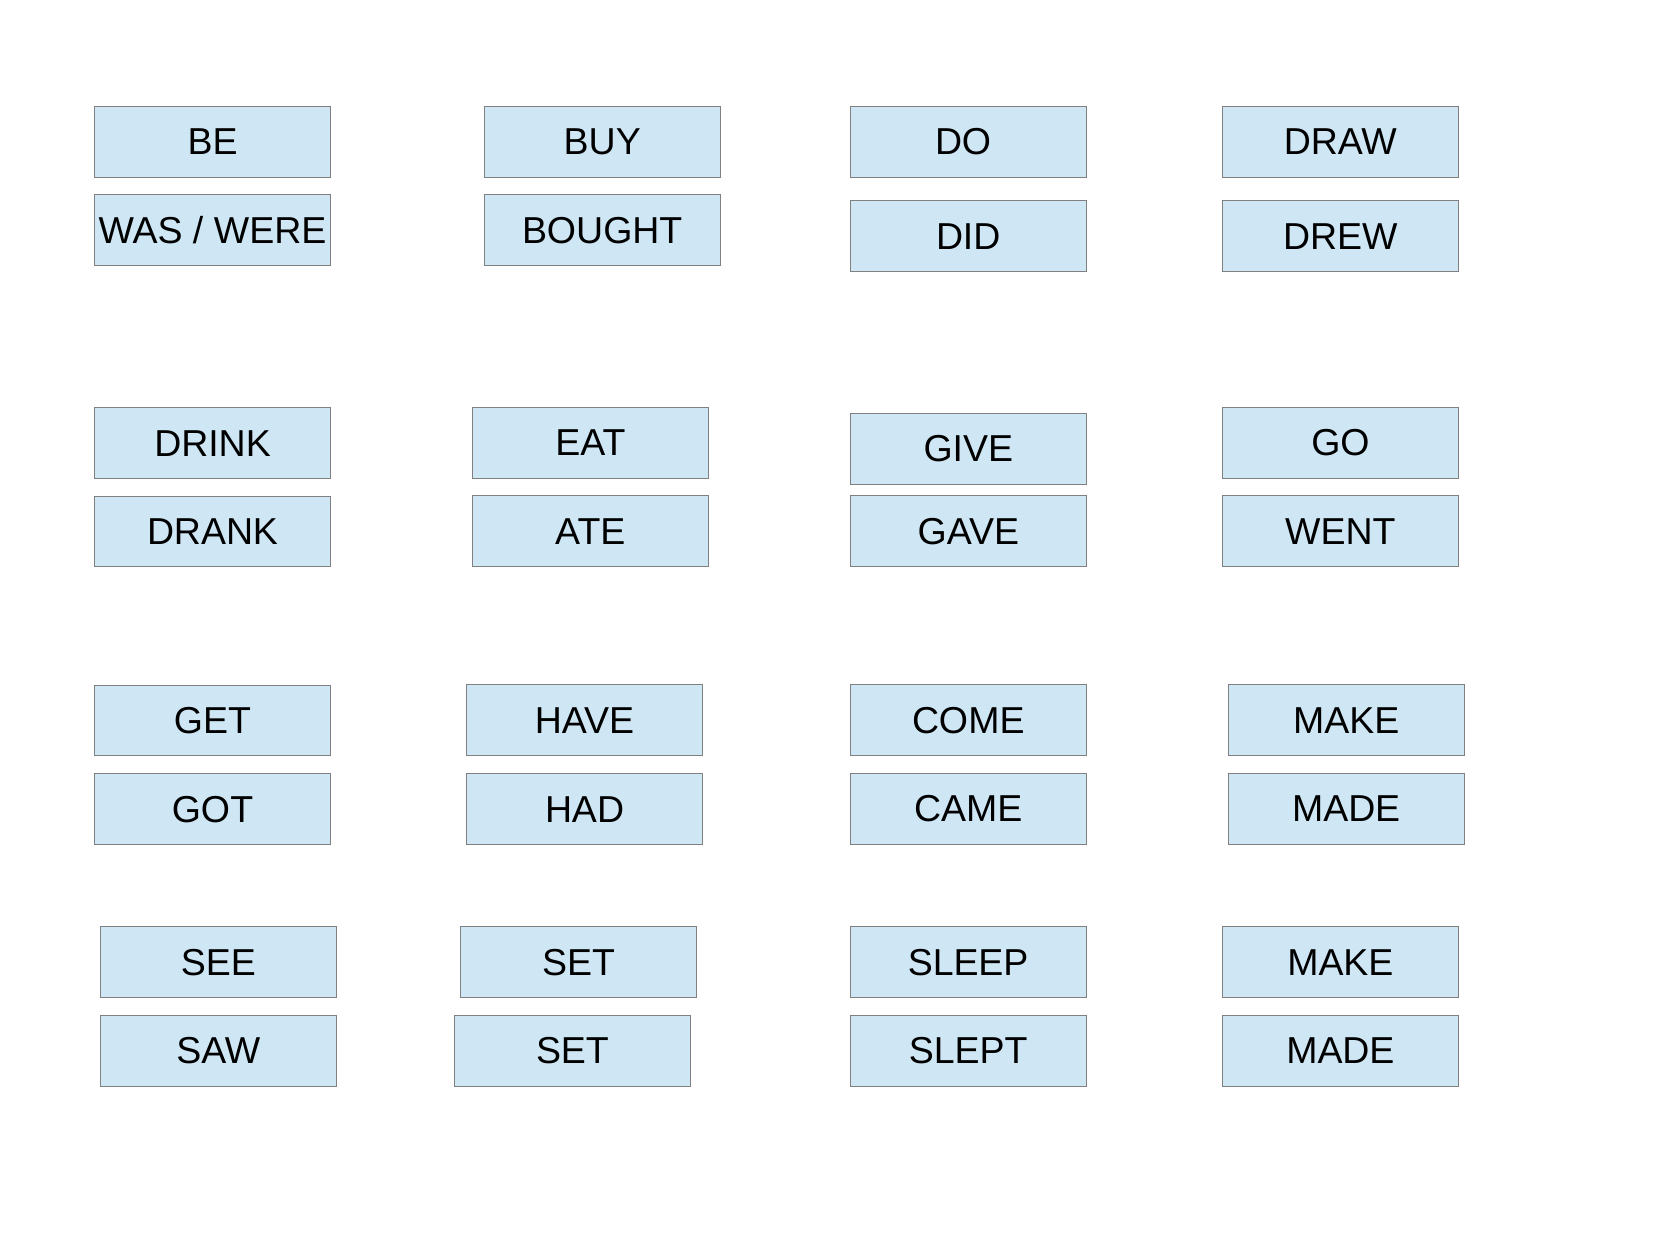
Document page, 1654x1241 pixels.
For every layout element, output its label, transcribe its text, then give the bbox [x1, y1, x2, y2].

text_box BE [94, 106, 331, 178]
text_box DRAW [1222, 106, 1459, 178]
text_box GAVE [850, 495, 1087, 567]
text_box MADE [1228, 773, 1465, 845]
text_box HAVE [466, 684, 703, 756]
text_box GOT [94, 773, 331, 845]
text_box GO [1222, 407, 1459, 479]
text_box DID [850, 200, 1087, 272]
text_box WAS / WERE [94, 194, 331, 266]
text_box ATE [472, 495, 709, 567]
text_box GIVE [850, 413, 1087, 485]
text_box BOUGHT [484, 194, 721, 266]
text_box DRANK [94, 496, 331, 567]
text_box MAKE [1222, 926, 1459, 998]
text_box BUY [484, 106, 721, 178]
text_box EAT [472, 407, 709, 479]
text_box DRINK [94, 407, 331, 479]
text_box MADE [1222, 1015, 1459, 1087]
text_box DO [850, 106, 1087, 178]
text_box SLEPT [850, 1015, 1087, 1087]
text_box HAD [466, 773, 703, 845]
text_box SLEEP [850, 926, 1087, 998]
text_box SET [454, 1015, 691, 1087]
text_box MAKE [1228, 684, 1465, 756]
text_box SEE [100, 926, 337, 998]
text_box SAW [100, 1015, 337, 1087]
text_box DREW [1222, 200, 1459, 272]
text_box WENT [1222, 495, 1459, 567]
text_box CAME [850, 773, 1087, 845]
text_box GET [94, 685, 331, 756]
text_box COME [850, 684, 1087, 756]
text_box SET [460, 926, 697, 998]
